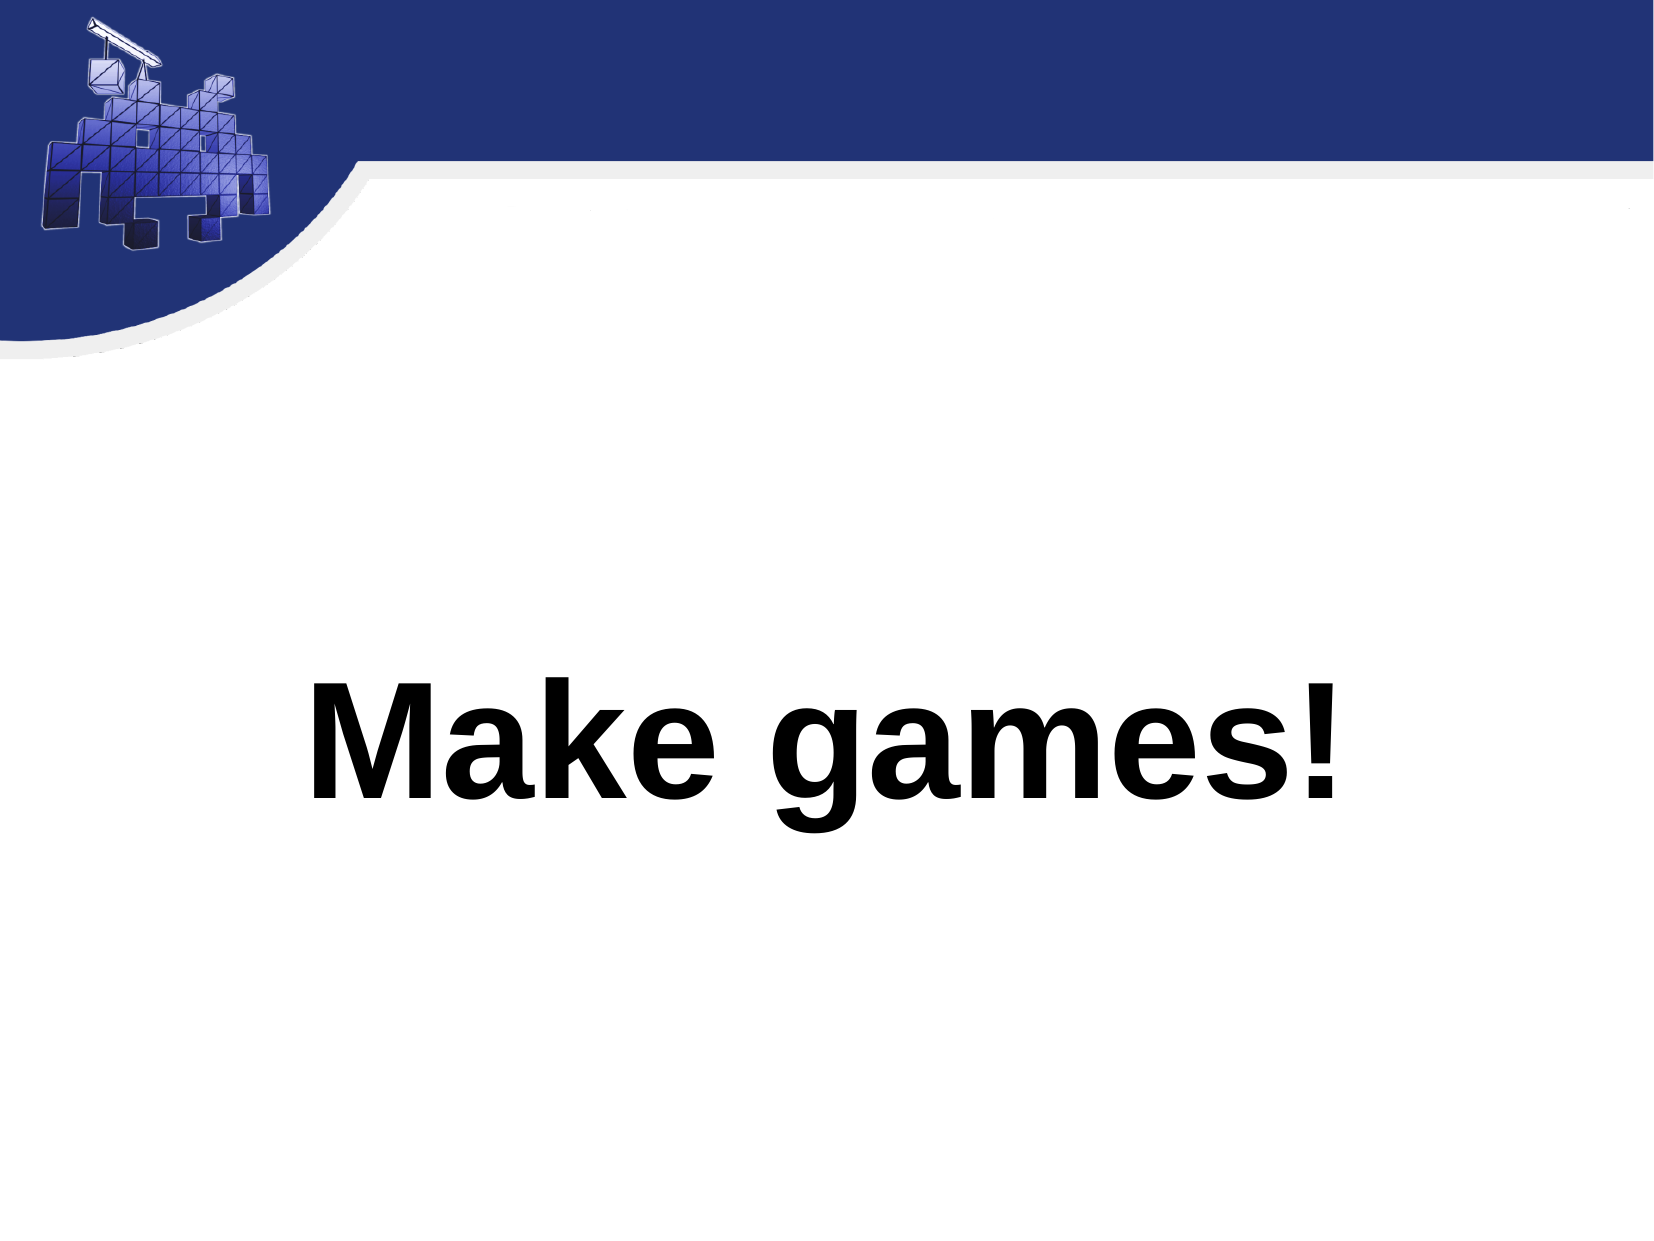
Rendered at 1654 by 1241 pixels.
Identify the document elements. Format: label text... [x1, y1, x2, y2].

subtitle Make games! [0, 330, 1654, 1152]
picture [0, 0, 1654, 330]
